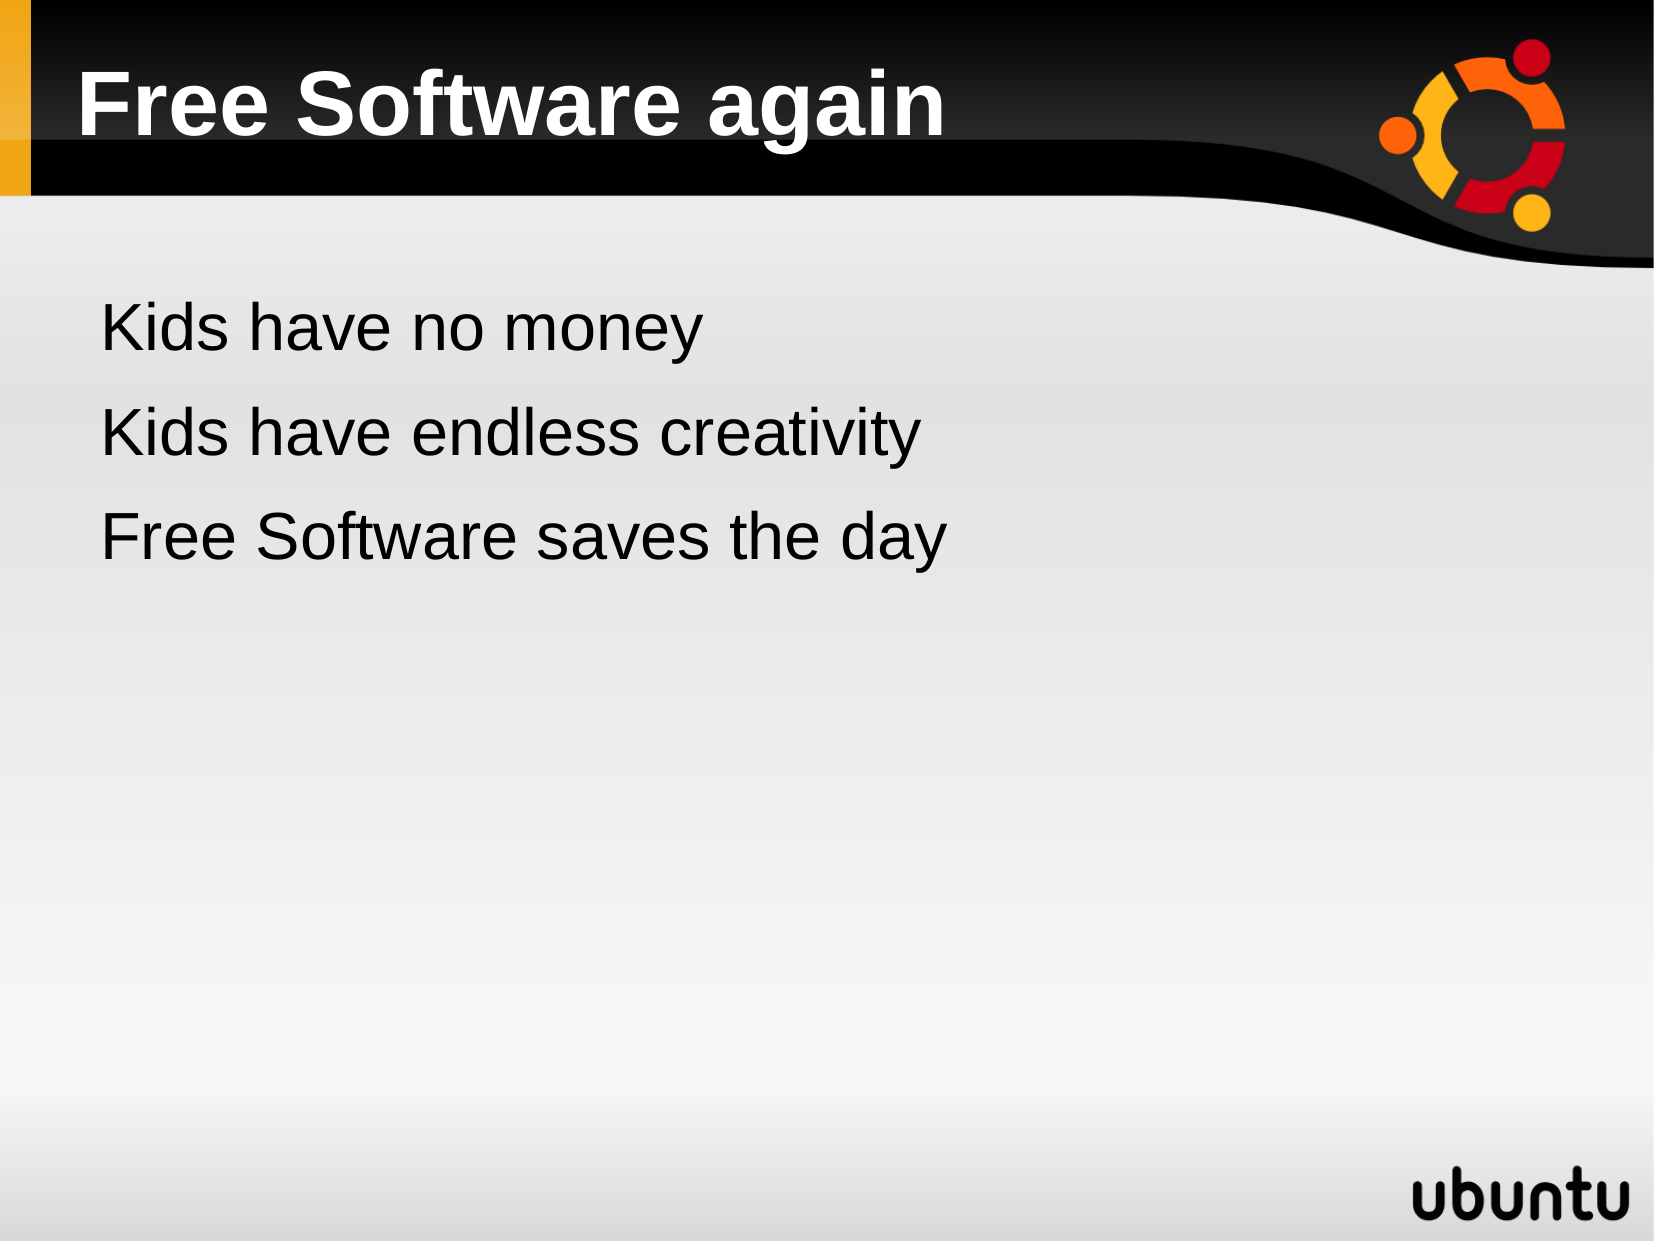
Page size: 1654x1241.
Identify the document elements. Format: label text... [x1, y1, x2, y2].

title Free Software again [76, 0, 1565, 208]
picture [0, 0, 1654, 1241]
list Kids have no money Kids have endless creativity Free Software saves the day [82, 290, 1571, 1109]
